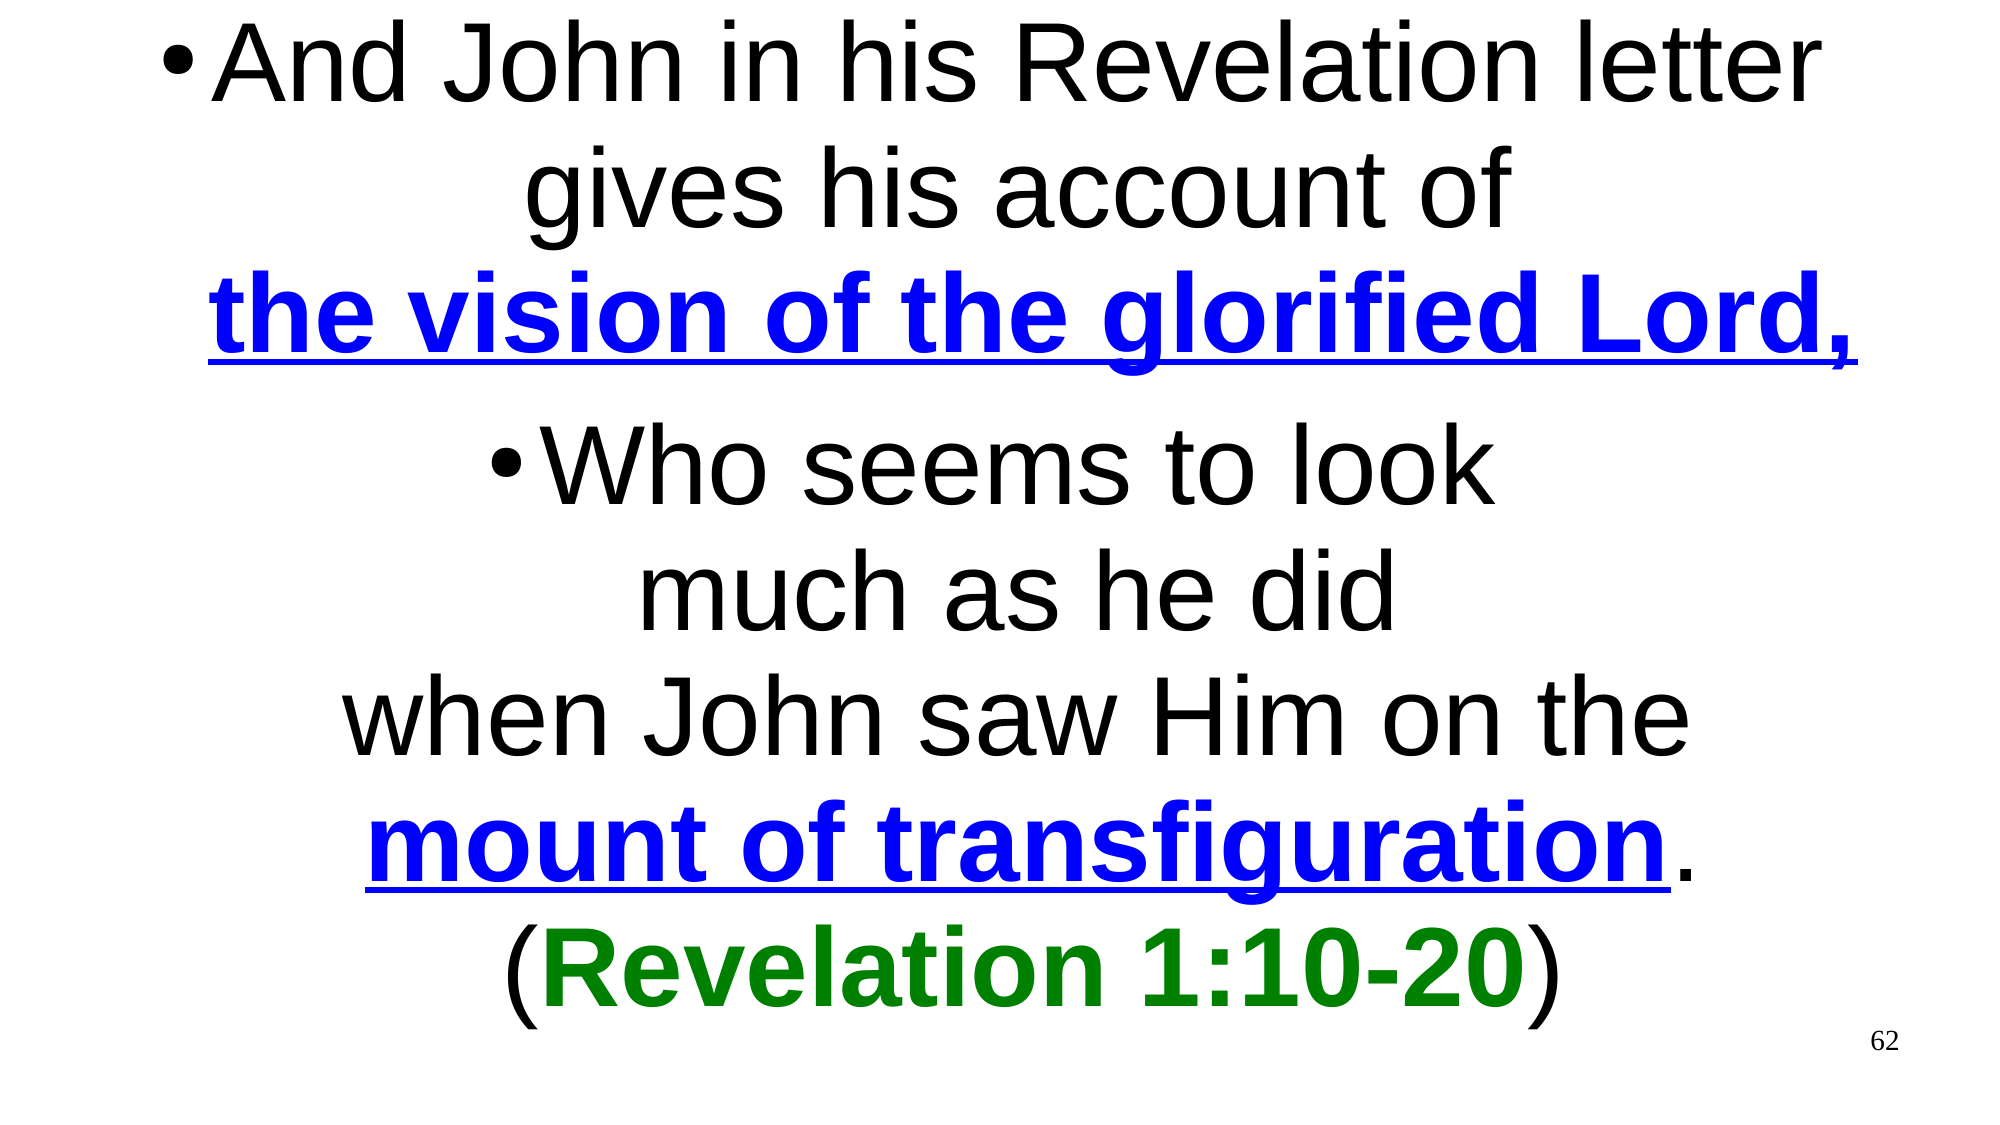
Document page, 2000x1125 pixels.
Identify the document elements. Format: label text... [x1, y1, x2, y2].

list And John in his Revelation letter gives his account of the vision of the glorified Lord, Who seems to look much as he did when John saw Him on the mount of transfiguration. (Revelation 1:10-20) [0, 0, 1996, 1123]
